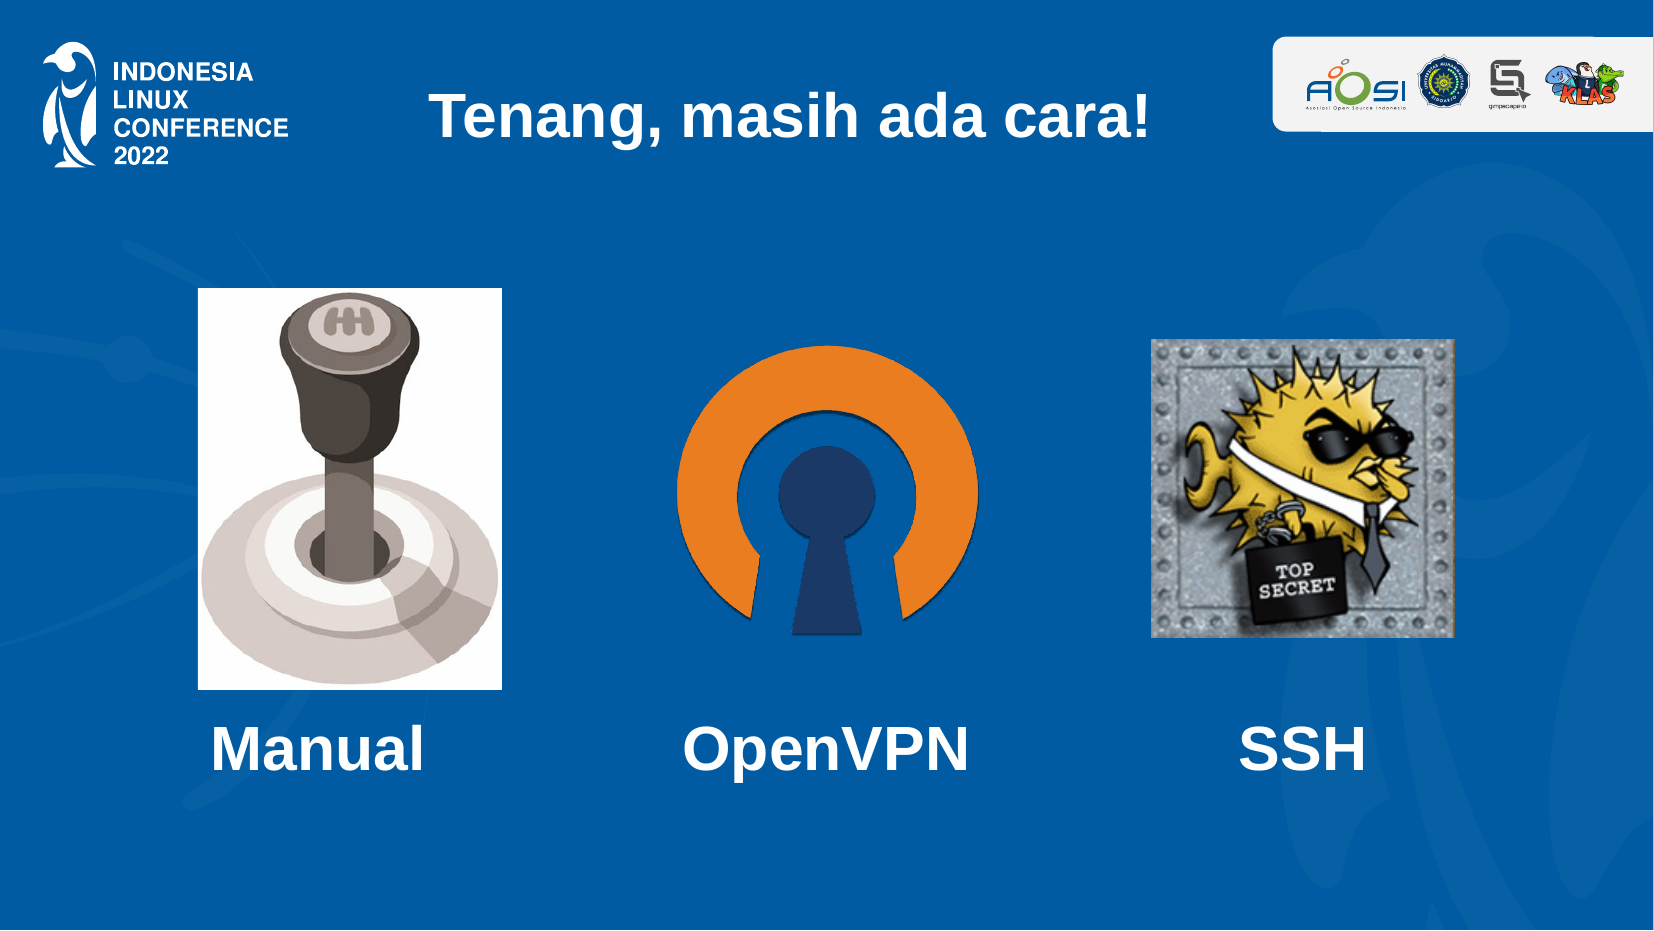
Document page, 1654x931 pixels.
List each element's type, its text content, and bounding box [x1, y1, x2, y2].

picture [1545, 62, 1624, 105]
text_box Tenang, masih ada cara! [344, 75, 1238, 188]
text_box OpenVPN [658, 707, 996, 793]
picture [1417, 54, 1471, 108]
text_box Manual [166, 707, 471, 793]
picture [197, 288, 502, 690]
text_box SSH [1134, 707, 1472, 793]
picture [1151, 339, 1455, 638]
picture [674, 341, 979, 637]
